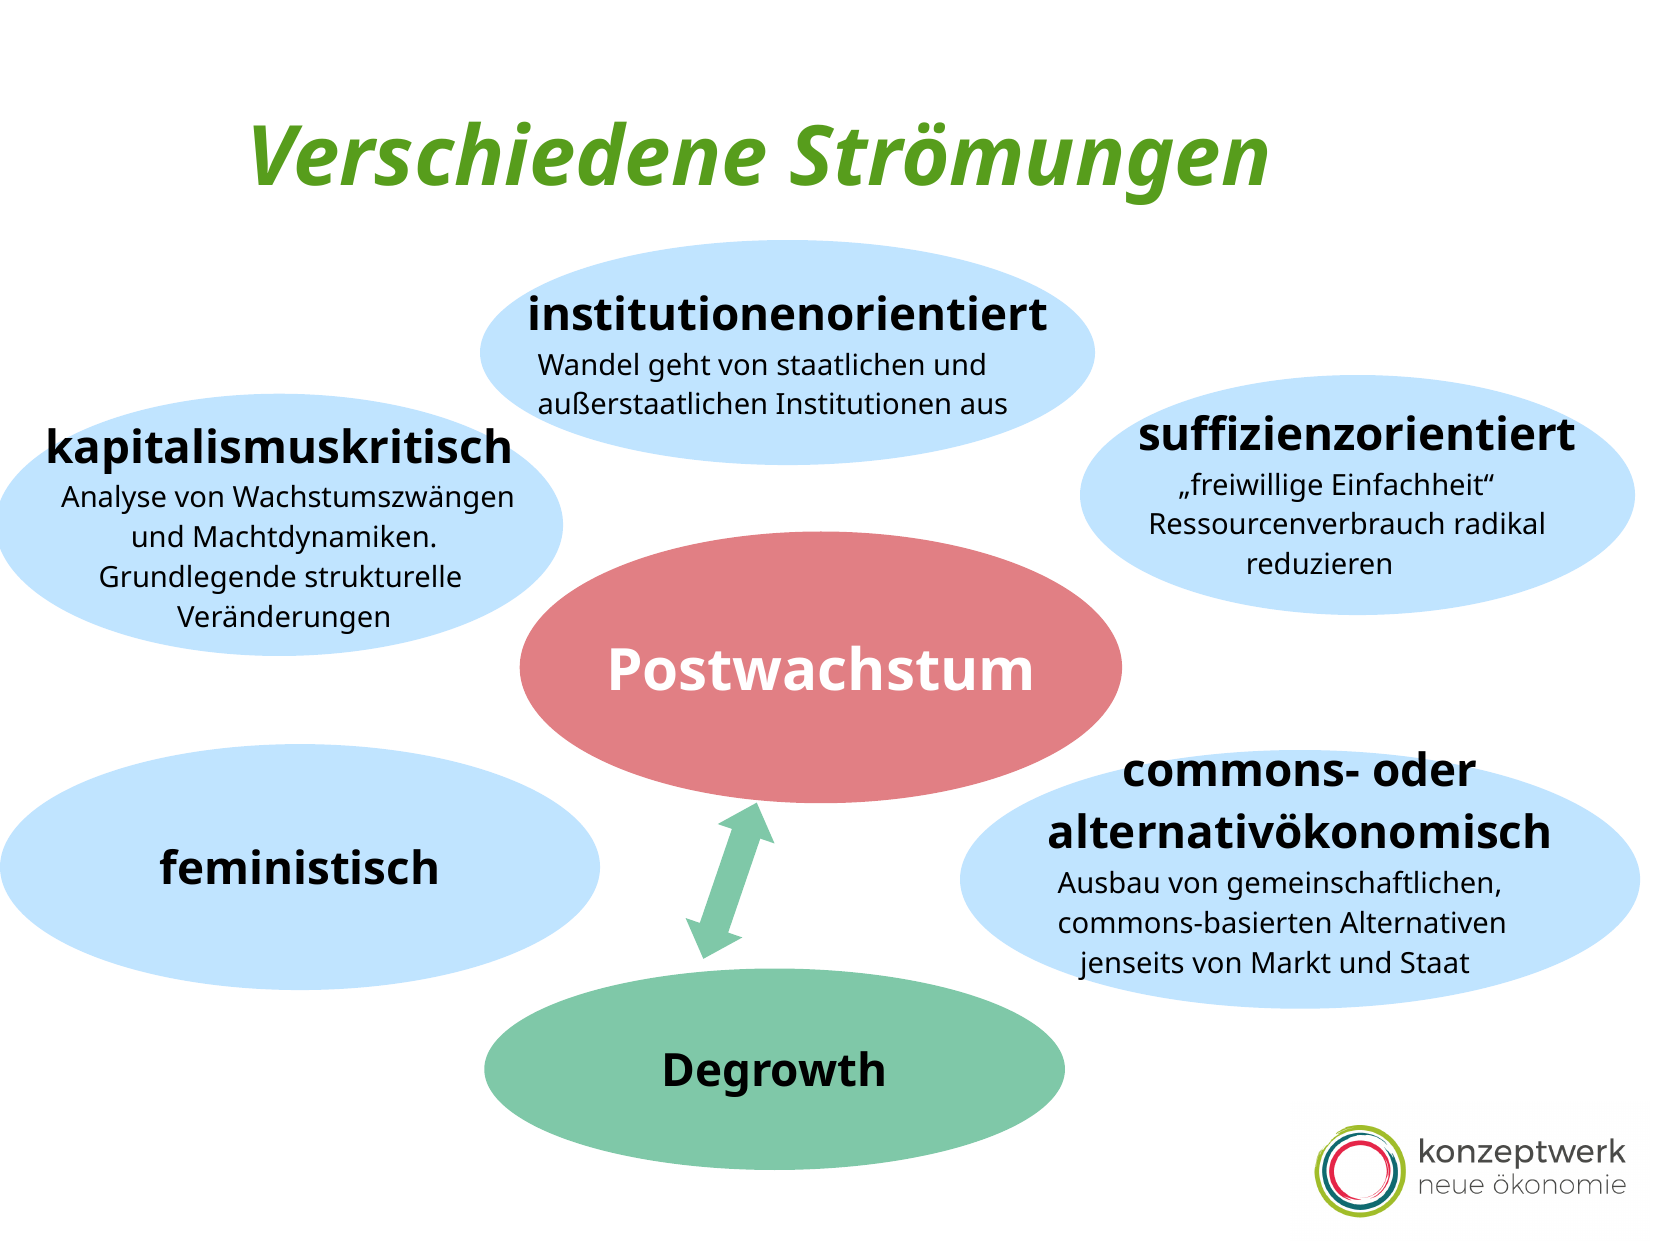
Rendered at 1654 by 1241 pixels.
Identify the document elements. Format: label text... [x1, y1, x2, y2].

text_box [685, 802, 775, 959]
text_box institutionenorientiert Wandel geht von staatlichen und außerstaatlichen Institutionen aus [480, 257, 1096, 466]
title Verschiedene Strömungen [23, 49, 1512, 257]
text_box suffizienzorientiert „freiwillige Einfachheit“ Ressourcenverbrauch radikal reduzieren [1080, 375, 1636, 616]
picture [1290, 1101, 1650, 1241]
text_box feministisch [0, 744, 601, 991]
text_box kapitalismuskritisch Analyse von Wachstumszwängen und Machtdynamiken. Grundlegende strukturelle Veränderungen [0, 393, 564, 656]
text_box Postwachstum [519, 531, 1123, 804]
text_box Degrowth [484, 968, 1066, 1171]
text_box commons- oder alternativökonomisch Ausbau von gemeinschaftlichen, commons-basierten Alternativen jenseits von Markt und Staat [960, 750, 1641, 1009]
